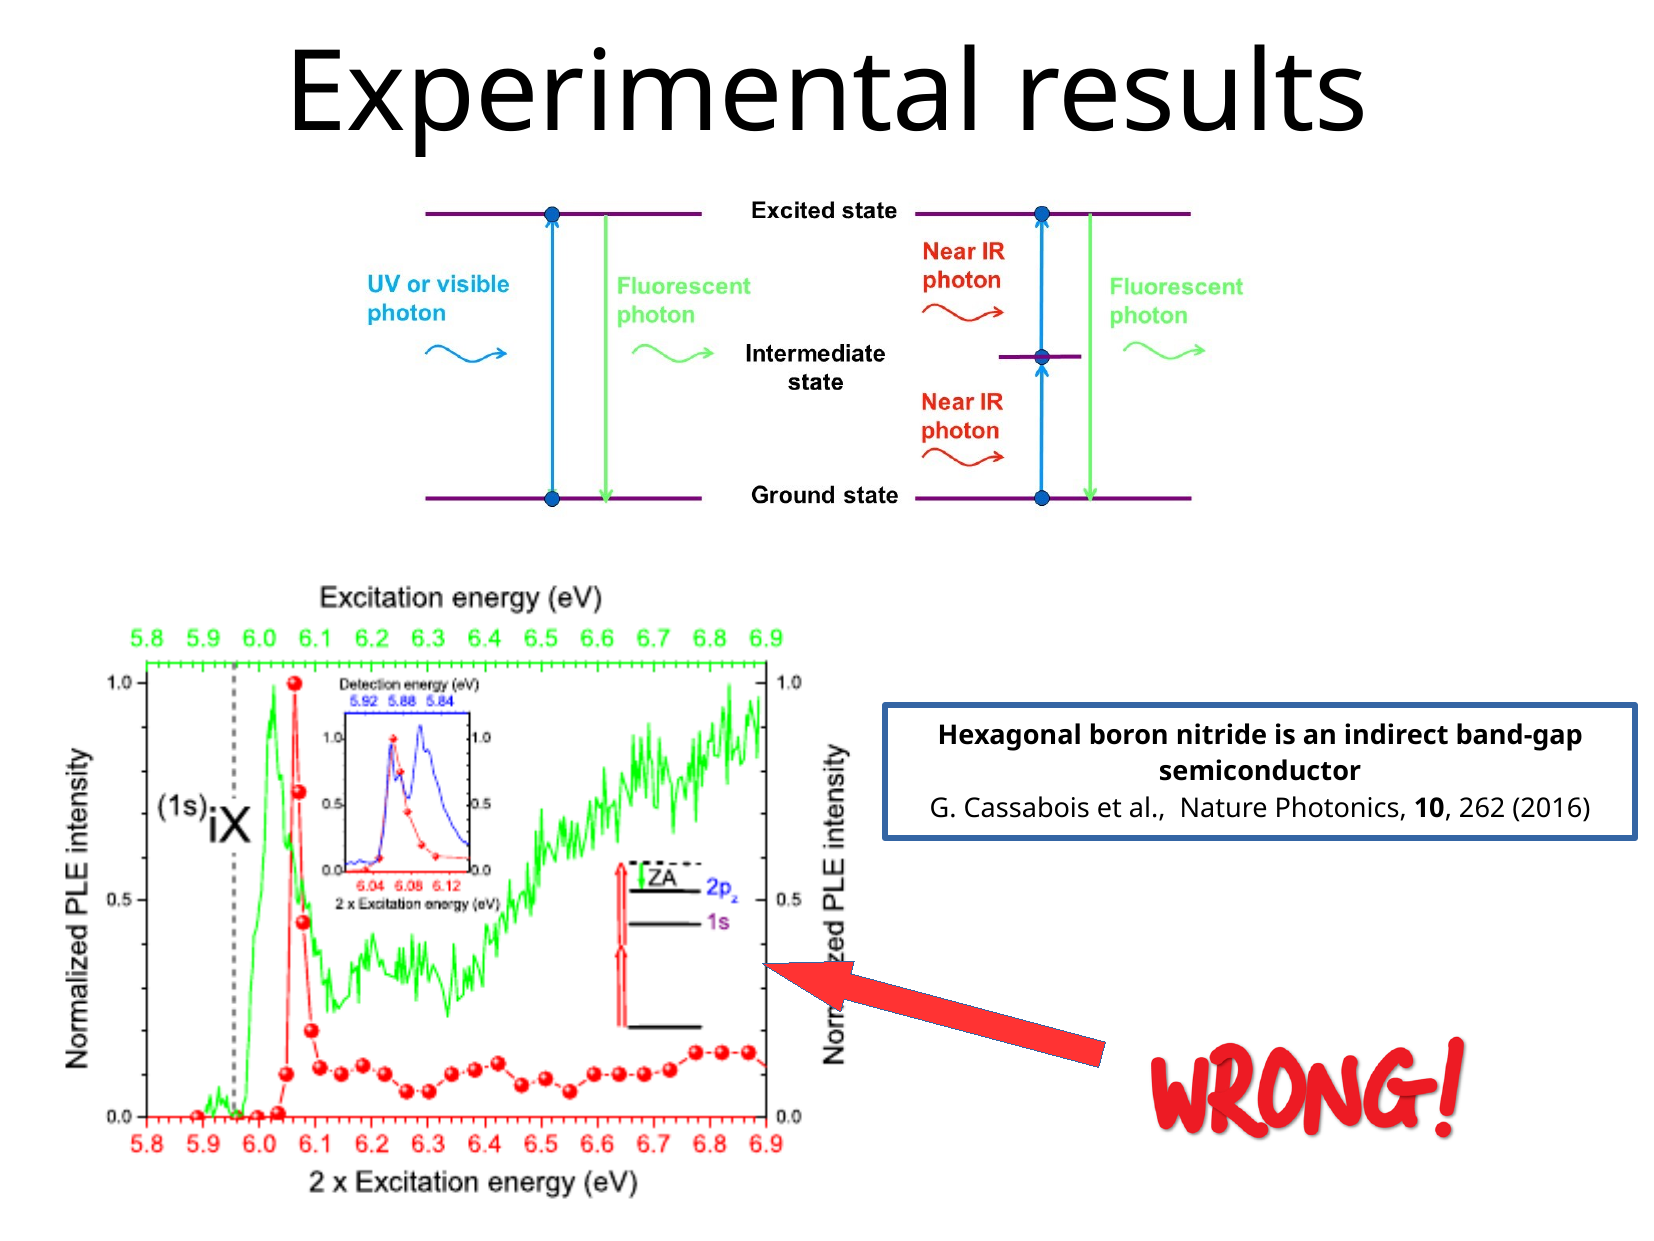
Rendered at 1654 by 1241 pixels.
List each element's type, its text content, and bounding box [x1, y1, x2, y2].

title Experimental results [82, 14, 1571, 160]
picture [352, 187, 1284, 523]
text_box Hexagonal boron nitride is an indirect band-gap semiconductor G. Cassabois et al., Nature Photonics, 10, 262 (2016) [885, 705, 1636, 839]
text_box [762, 961, 1106, 1068]
picture [1110, 974, 1503, 1201]
picture [30, 554, 874, 1225]
